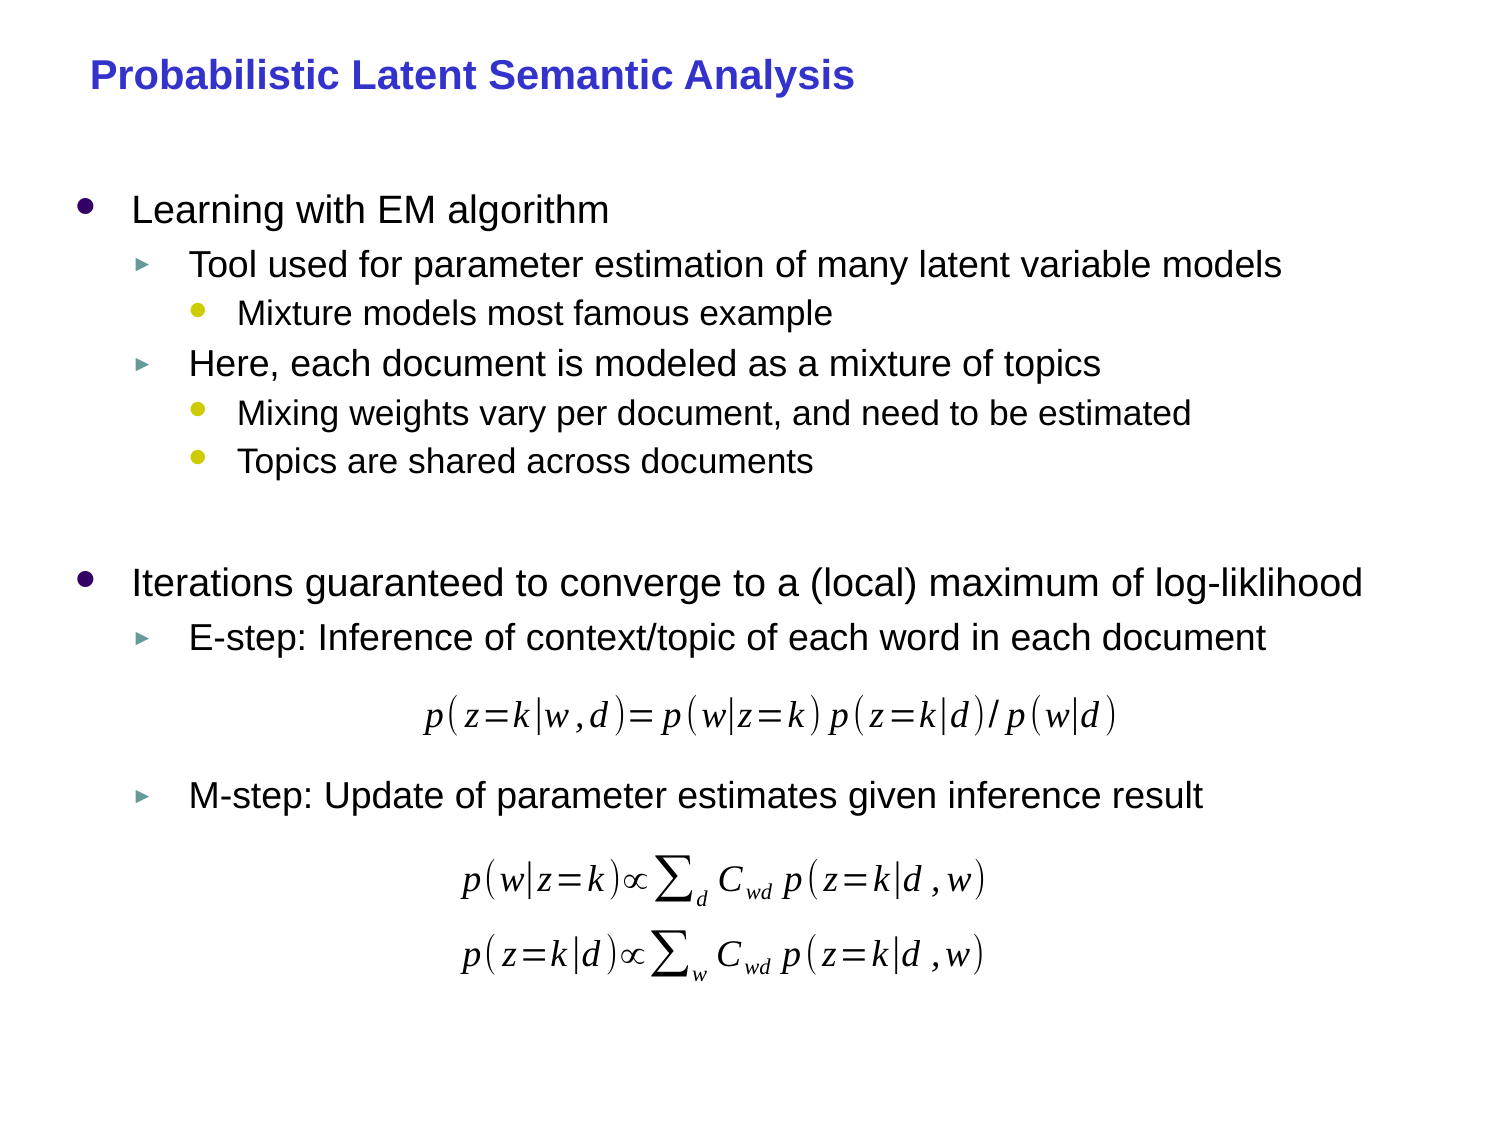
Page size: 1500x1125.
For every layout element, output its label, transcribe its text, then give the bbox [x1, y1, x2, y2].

title Probabilistic Latent Semantic Analysis [75, 37, 1426, 113]
chart [450, 852, 993, 912]
chart [412, 693, 1124, 739]
list Learning with EM algorithm Tool used for parameter estimation of many latent variable models Mixture models most famous example Here, each document is modeled as a mixture of topics Mixing weights vary per document, and need to be estimated Topics are shared across documents Iterations guaranteed to converge to a (local) maximum of log-liklihood E-step: Inference of context/topic of each word in each document M-step: Update of parameter estimates given inference result [75, 187, 1425, 1088]
chart [450, 927, 991, 987]
